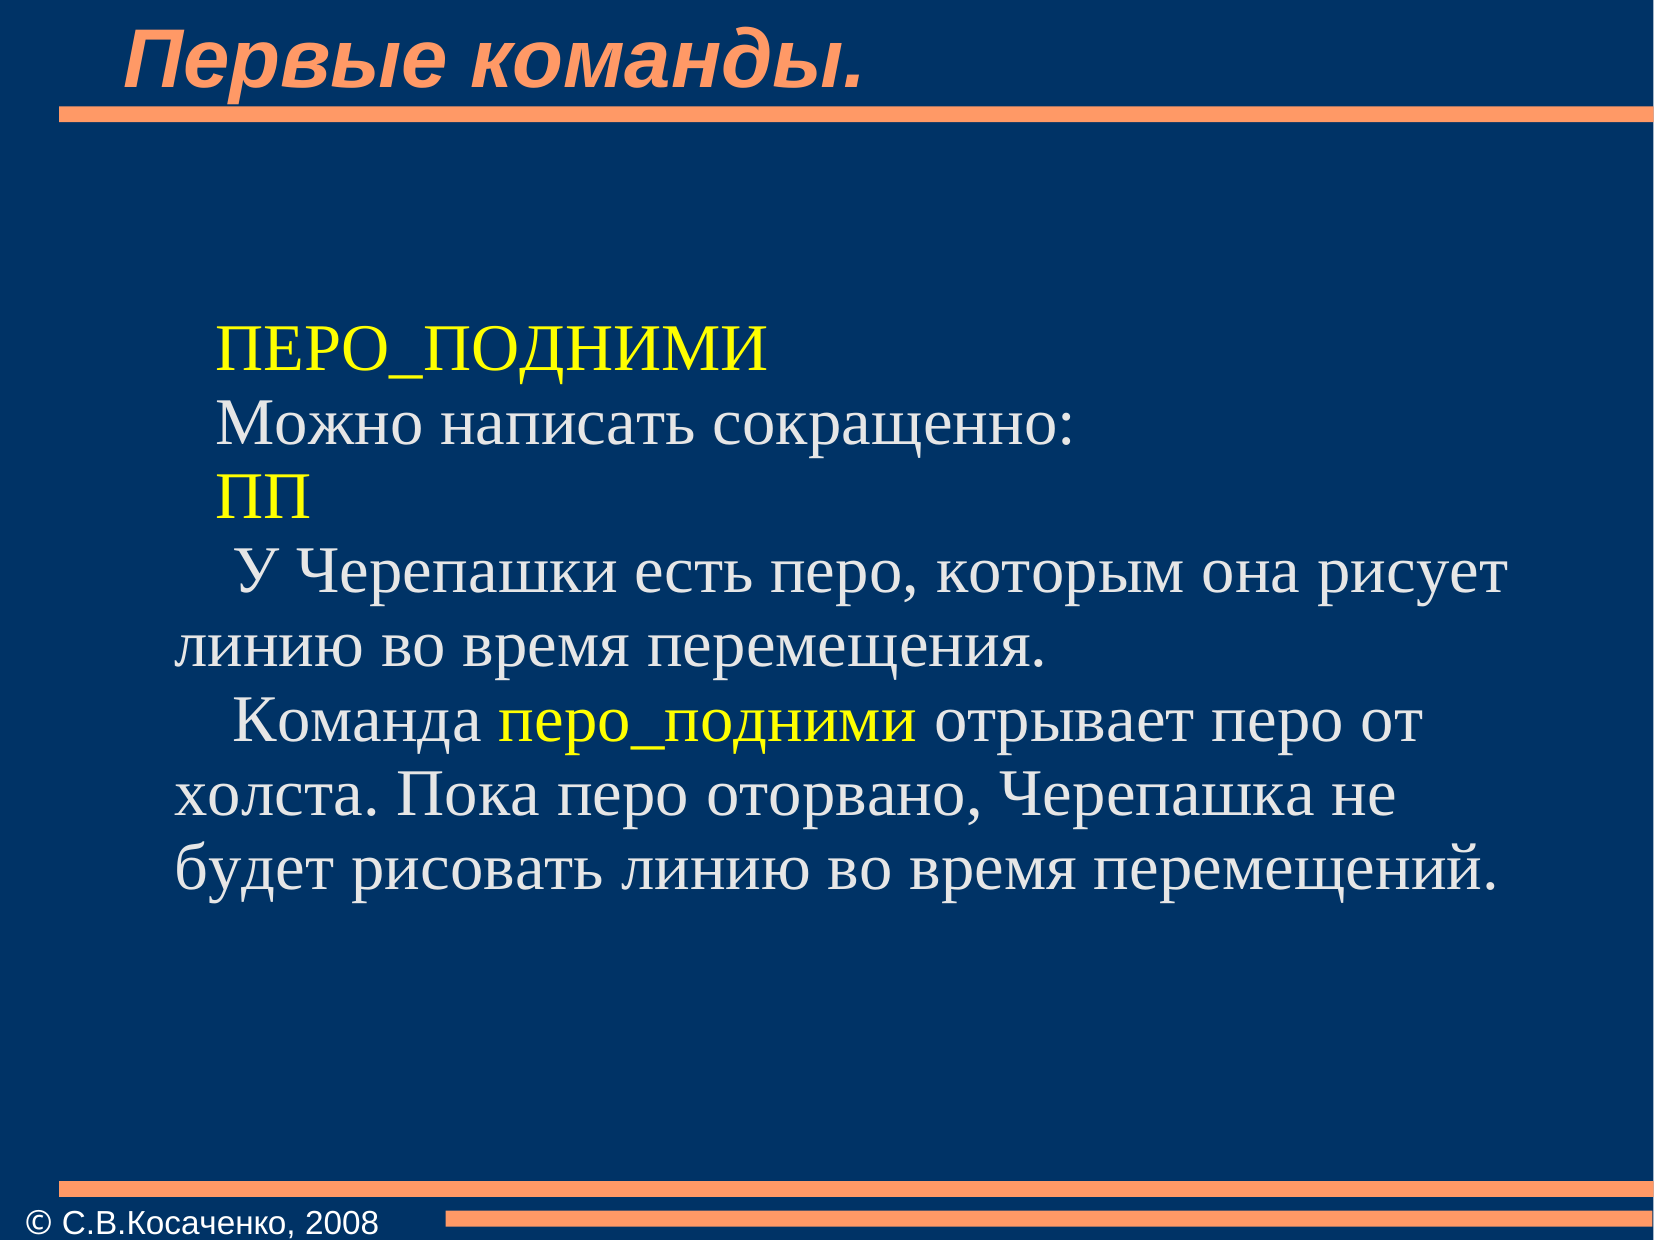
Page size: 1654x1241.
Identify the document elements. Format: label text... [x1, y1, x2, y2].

title Первые команды. [123, 0, 1536, 119]
list ПЕРО_ПОДНИМИ Можно написать сокращенно: ПП У Черепашки есть перо, которым она рисует линию во время перемещения. Команда перо_подними отрывает перо от холста. Пока перо оторвано, Черепашка не будет рисовать линию во время перемещений. [174, 311, 1565, 1241]
